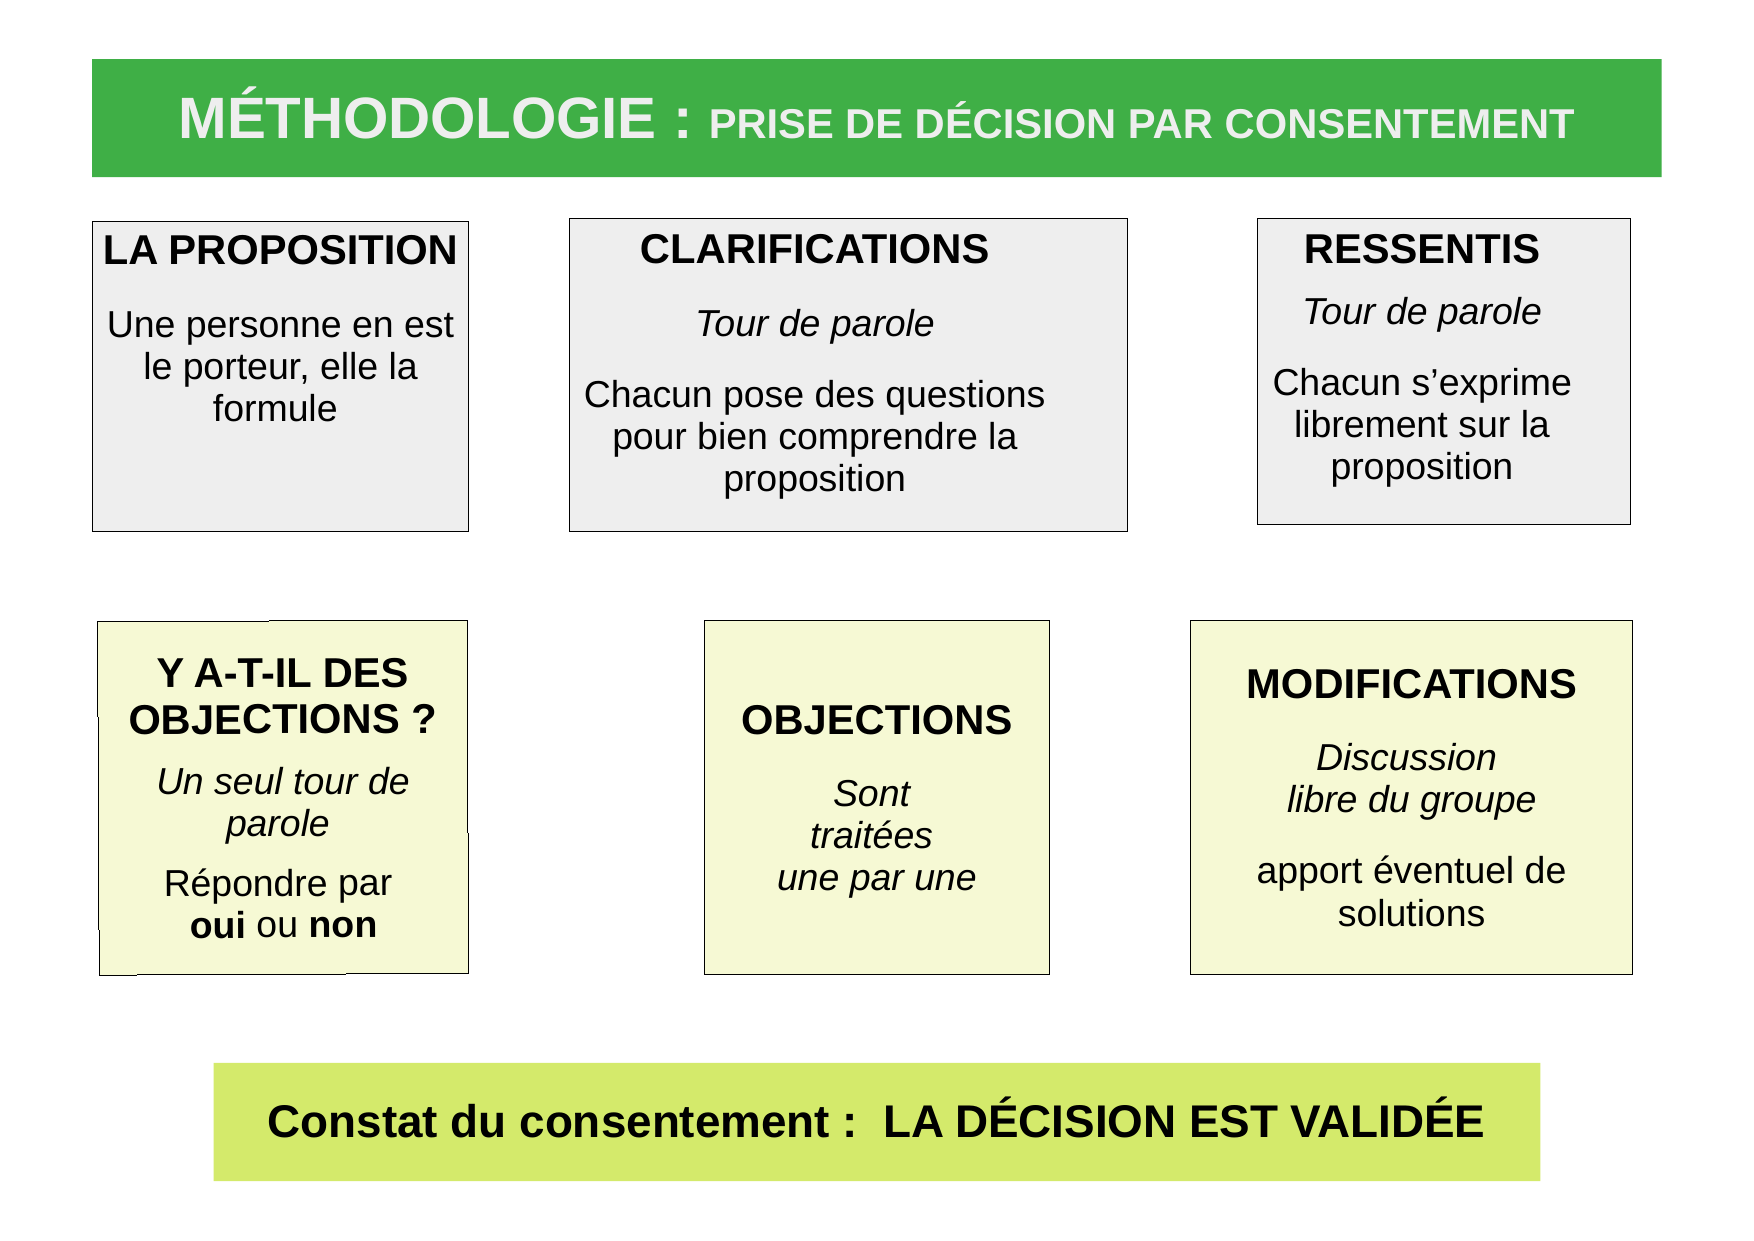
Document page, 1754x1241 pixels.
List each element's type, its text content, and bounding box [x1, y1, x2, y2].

text_box RESSENTIS Tour de parole Chacun s’exprime librement sur la proposition [1257, 218, 1631, 525]
text_box Y A-T-IL DES OBJECTIONS ? Un seul tour de parole Répondre par oui ou non [97, 620, 469, 976]
text_box MODIFICATIONS Discussion libre du groupe apport éventuel de solutions [1190, 620, 1633, 975]
text_box LA PROPOSITION Une personne en est le porteur, elle la formule [92, 221, 469, 532]
text_box OBJECTIONS Sont traitées une par une [704, 620, 1050, 975]
text_box CLARIFICATIONS Tour de parole Chacun pose des questions pour bien comprendre la proposition [569, 218, 1128, 532]
text_box MÉTHODOLOGIE : PRISE DE DÉCISION PAR CONSENTEMENT [92, 59, 1662, 178]
text_box Constat du consentement : LA DÉCISION EST VALIDÉE [213, 1062, 1541, 1182]
